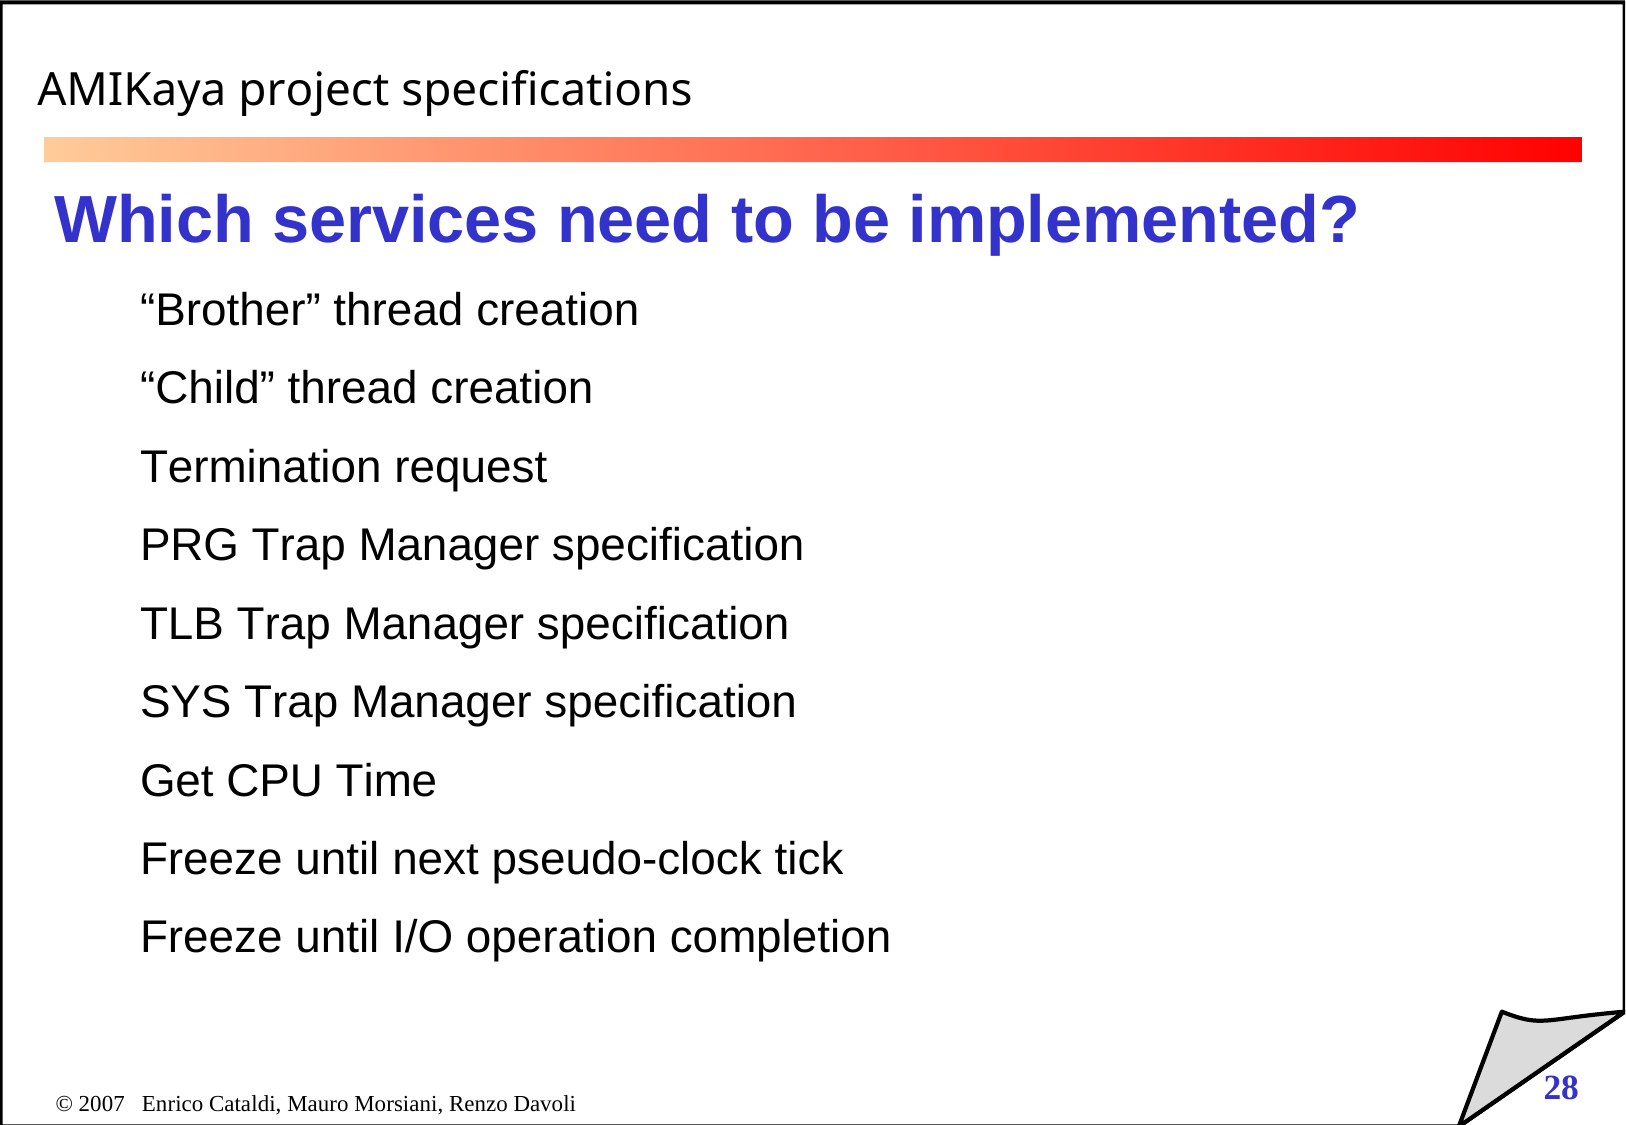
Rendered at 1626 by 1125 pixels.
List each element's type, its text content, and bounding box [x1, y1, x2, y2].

list Which services need to be implemented? “Brother” thread creation “Child” thread creation Termination request PRG Trap Manager specification TLB Trap Manager specification SYS Trap Manager specification Get CPU Time Freeze until next pseudo-clock tick Freeze until I/O operation completion [54, 187, 1571, 1005]
title AMIKaya project specifications [37, 44, 1587, 131]
